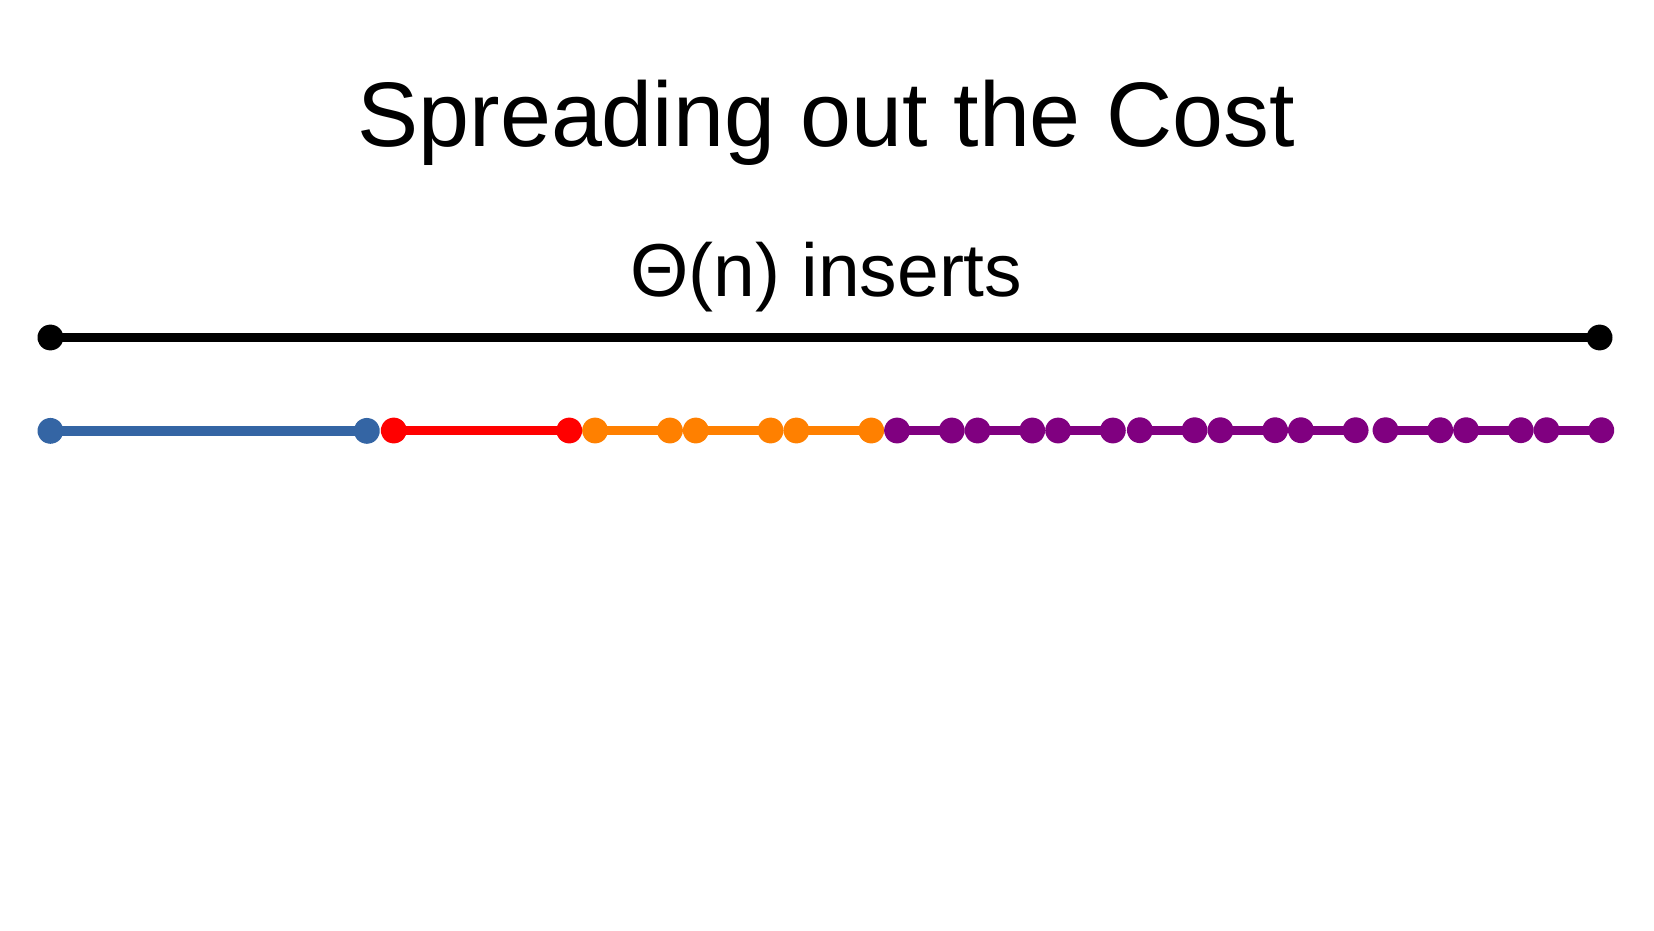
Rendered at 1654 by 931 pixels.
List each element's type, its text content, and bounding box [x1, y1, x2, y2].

chart [349, 413, 462, 462]
text_box Θ(n) inserts [616, 221, 1038, 320]
title Spreading out the Cost [82, 37, 1571, 193]
